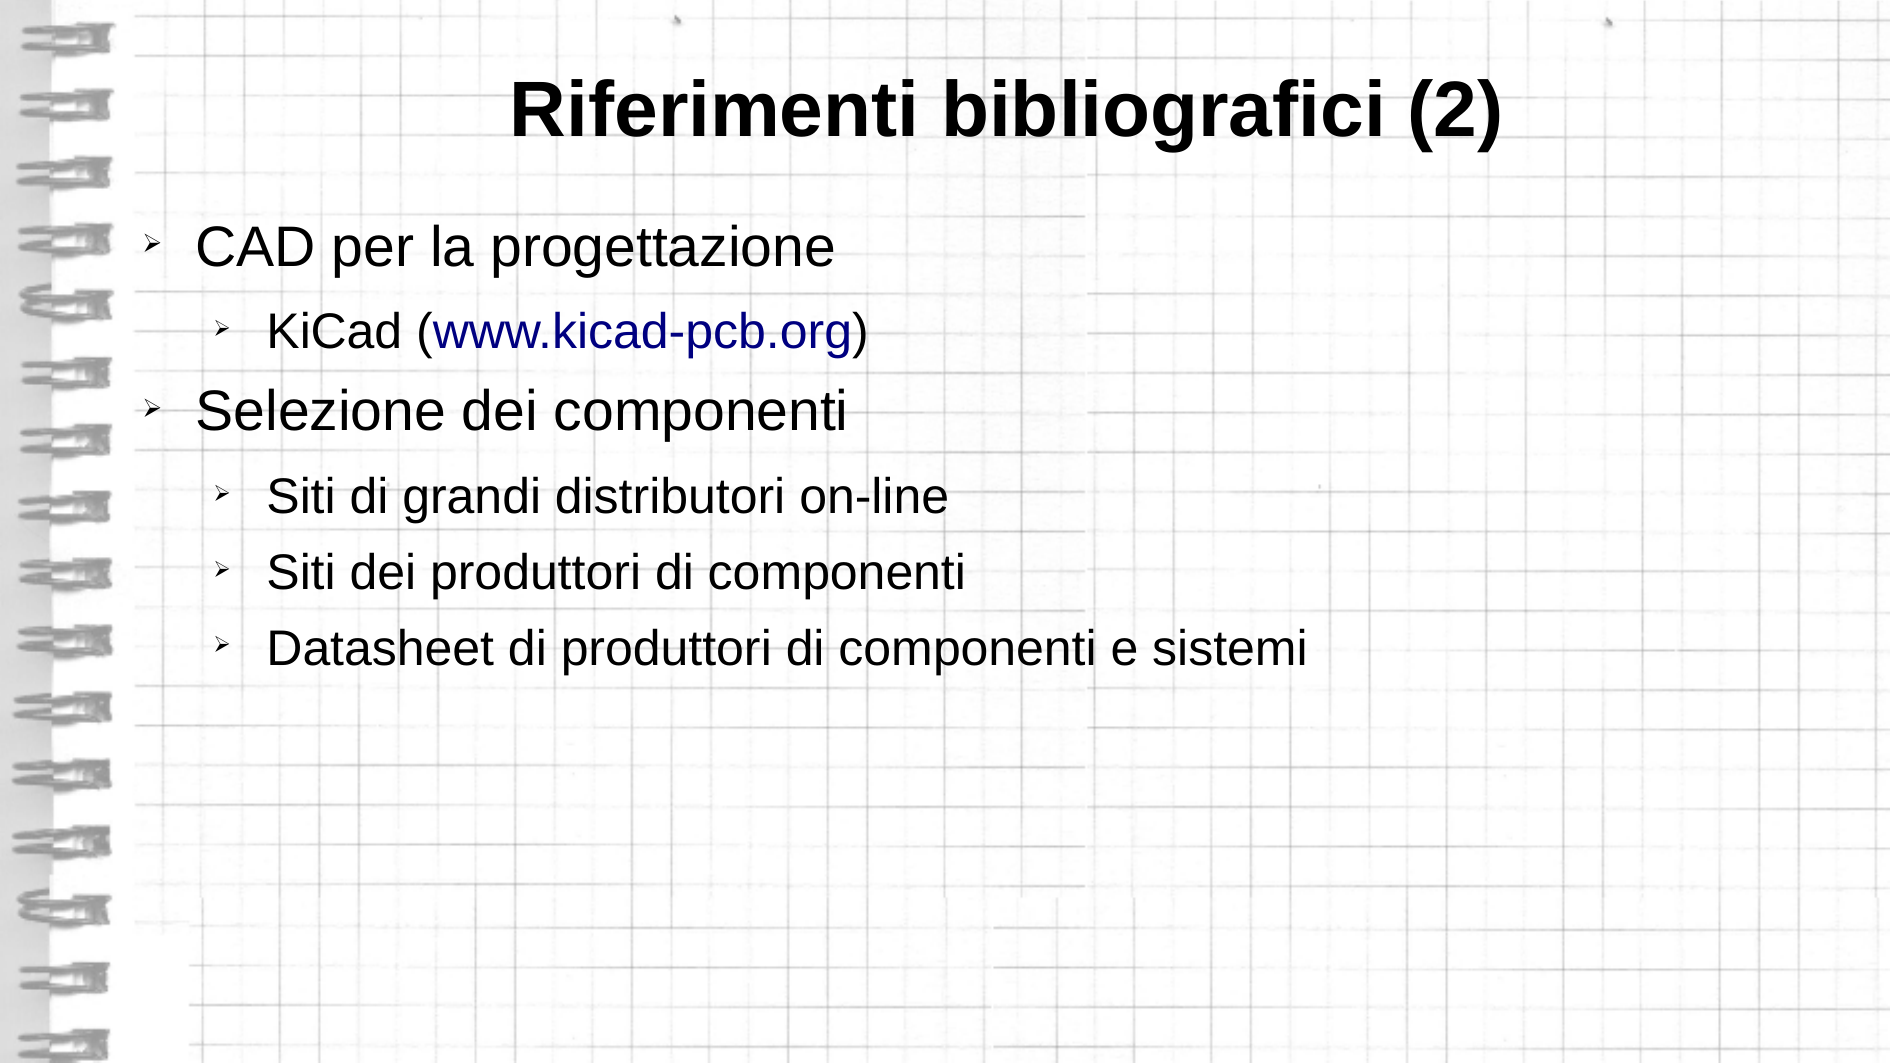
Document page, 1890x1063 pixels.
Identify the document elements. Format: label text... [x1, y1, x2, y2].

picture [0, 0, 1890, 1063]
list CAD per la progettazione KiCad (www.kicad-pcb.org) Selezione dei componenti Siti di grandi distributori on-line Siti dei produttori di componenti Datasheet di produttori di componenti e sistemi [124, 214, 1890, 1011]
title Riferimenti bibliografici (2) [124, 20, 1890, 198]
